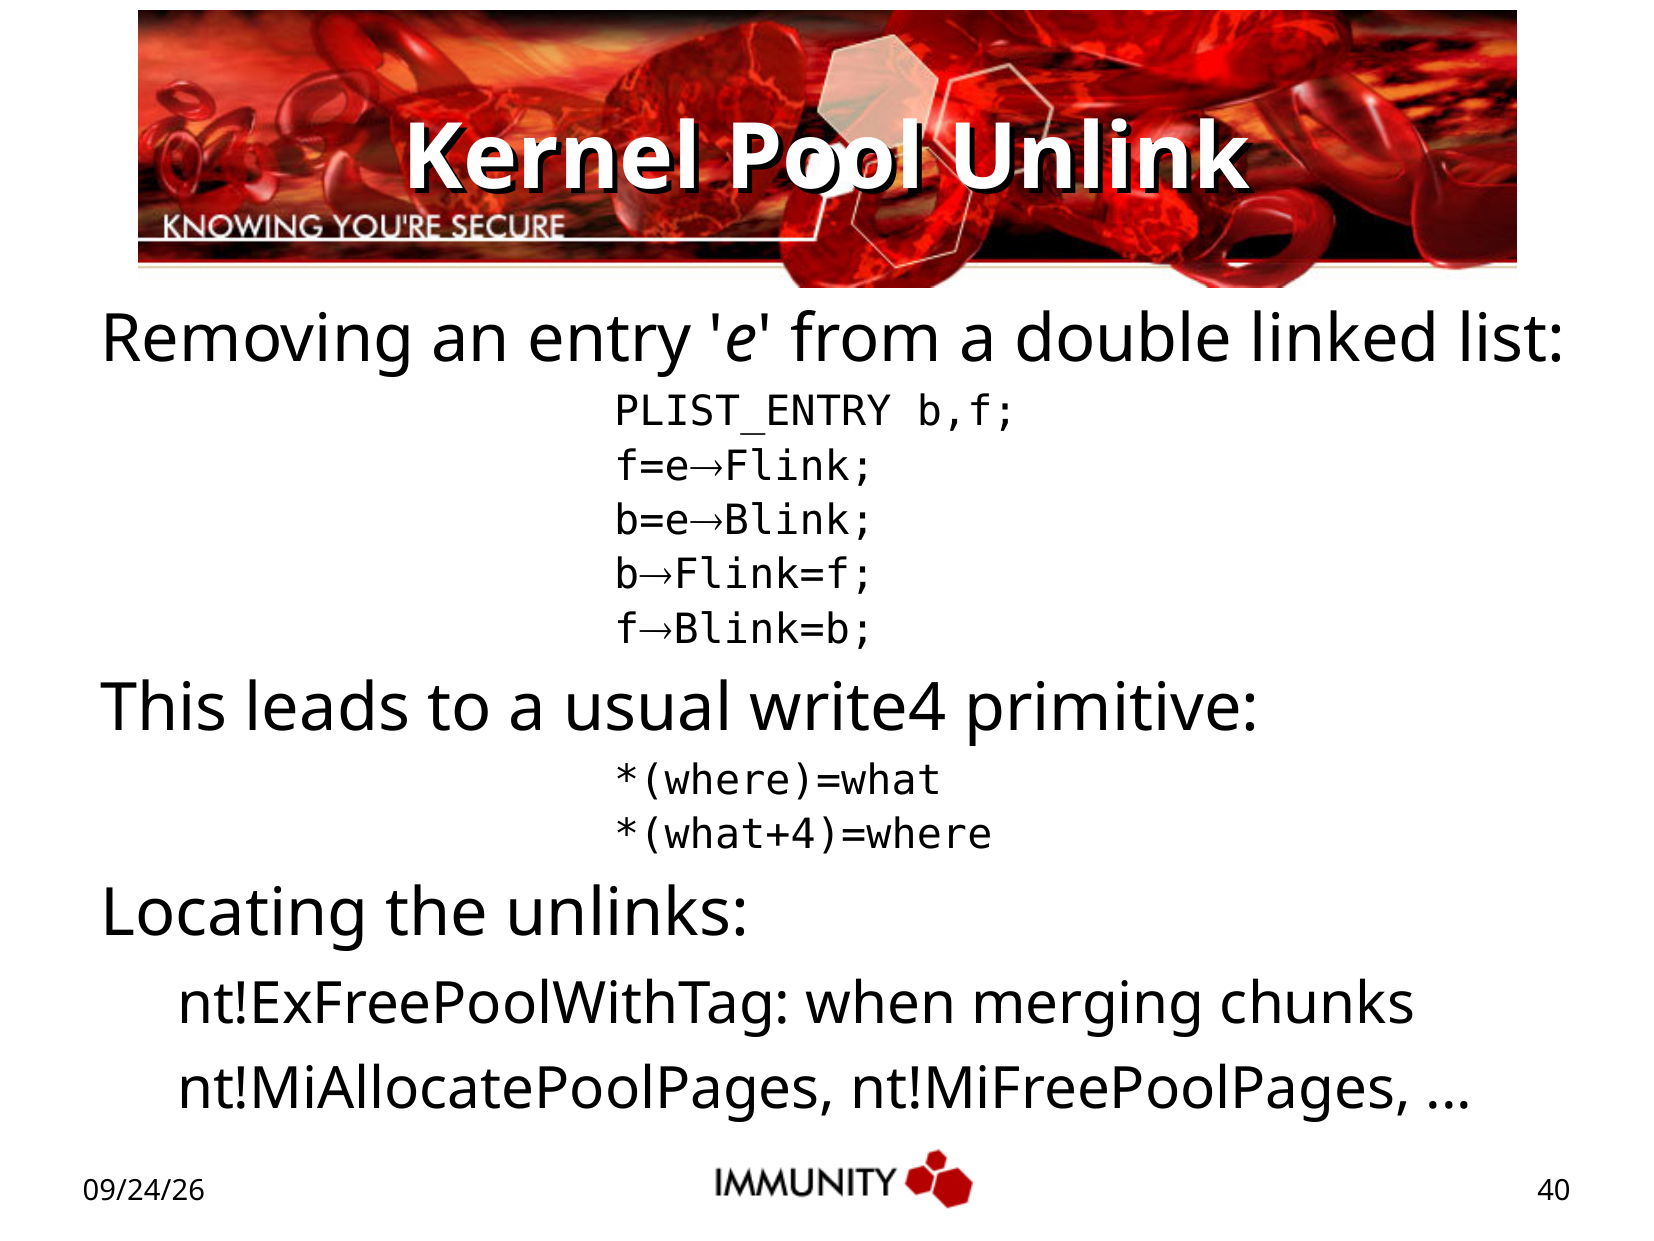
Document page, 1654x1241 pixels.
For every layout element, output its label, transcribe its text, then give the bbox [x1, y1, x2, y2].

title Kernel Pool Unlink [82, 56, 1571, 250]
picture [138, 10, 1517, 56]
picture [694, 1130, 984, 1235]
list Removing an entry 'e' from a double linked list: PLIST_ENTRY b,f; f=eFlink; b=eBlink; bFlink=f; fBlink=b; This leads to a usual write4 primitive: *(where)=what *(what+4)=where Locating the unlinks: nt!ExFreePoolWithTag: when merging chunks nt!MiAllocatePoolPages, nt!MiFreePoolPages, ... [82, 290, 1571, 1102]
picture [138, 250, 1517, 288]
